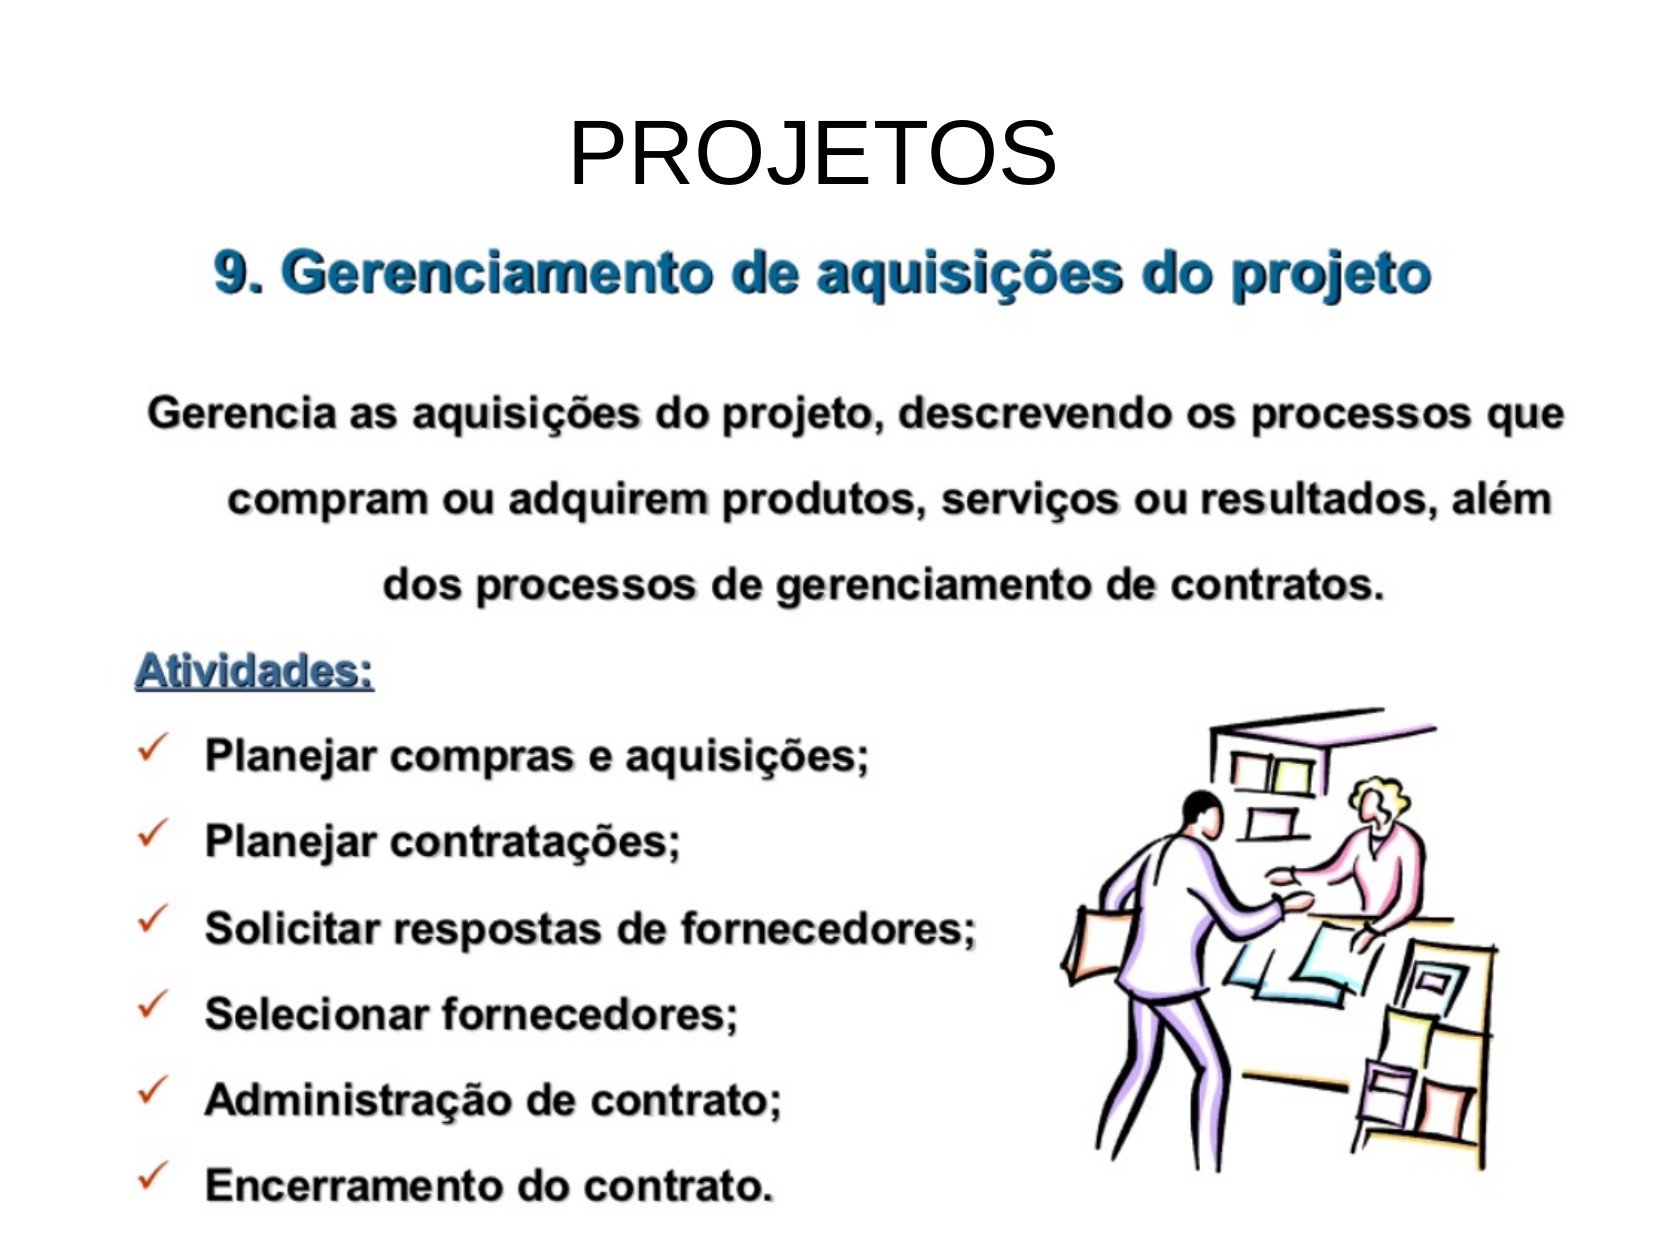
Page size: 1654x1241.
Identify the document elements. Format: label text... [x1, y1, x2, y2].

picture [82, 188, 1583, 1225]
title PROJETOS [82, 49, 1571, 188]
